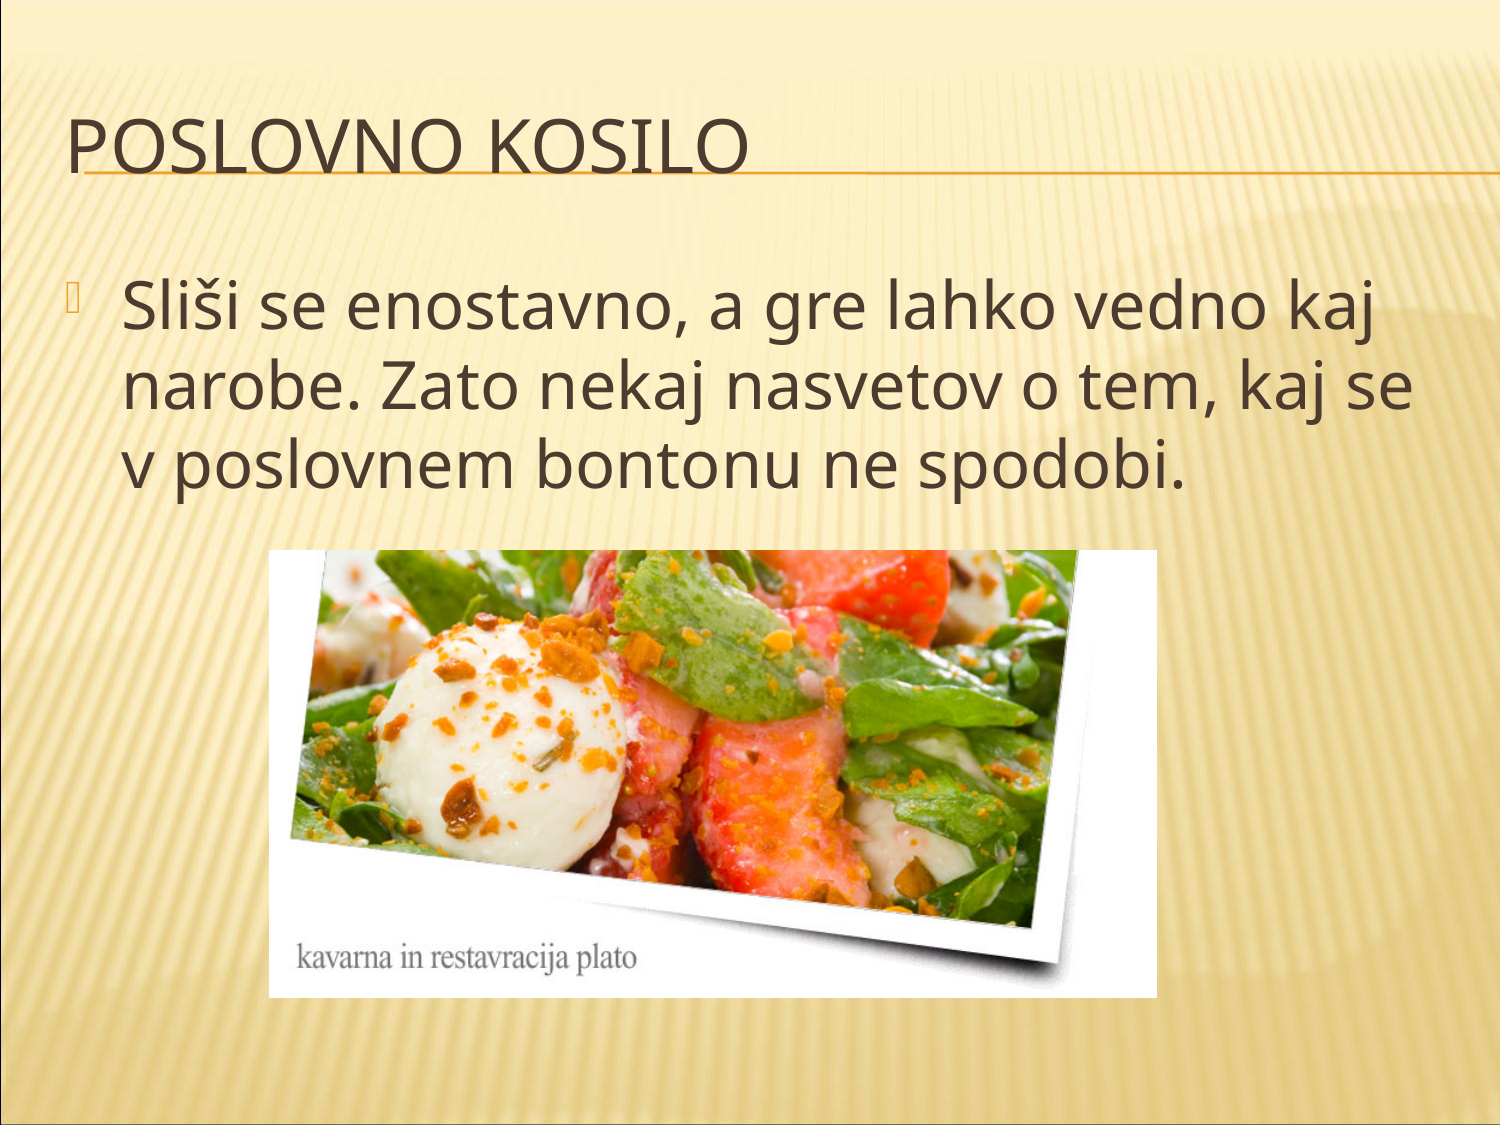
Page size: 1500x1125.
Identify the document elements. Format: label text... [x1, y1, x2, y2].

list Sliši se enostavno, a gre lahko vedno kaj narobe. Zato nekaj nasvetov o tem, kaj se v poslovnem bontonu ne spodobi. [50, 254, 1475, 998]
title Poslovno kosilo [50, 75, 1475, 213]
picture [0, 0, 1500, 1125]
